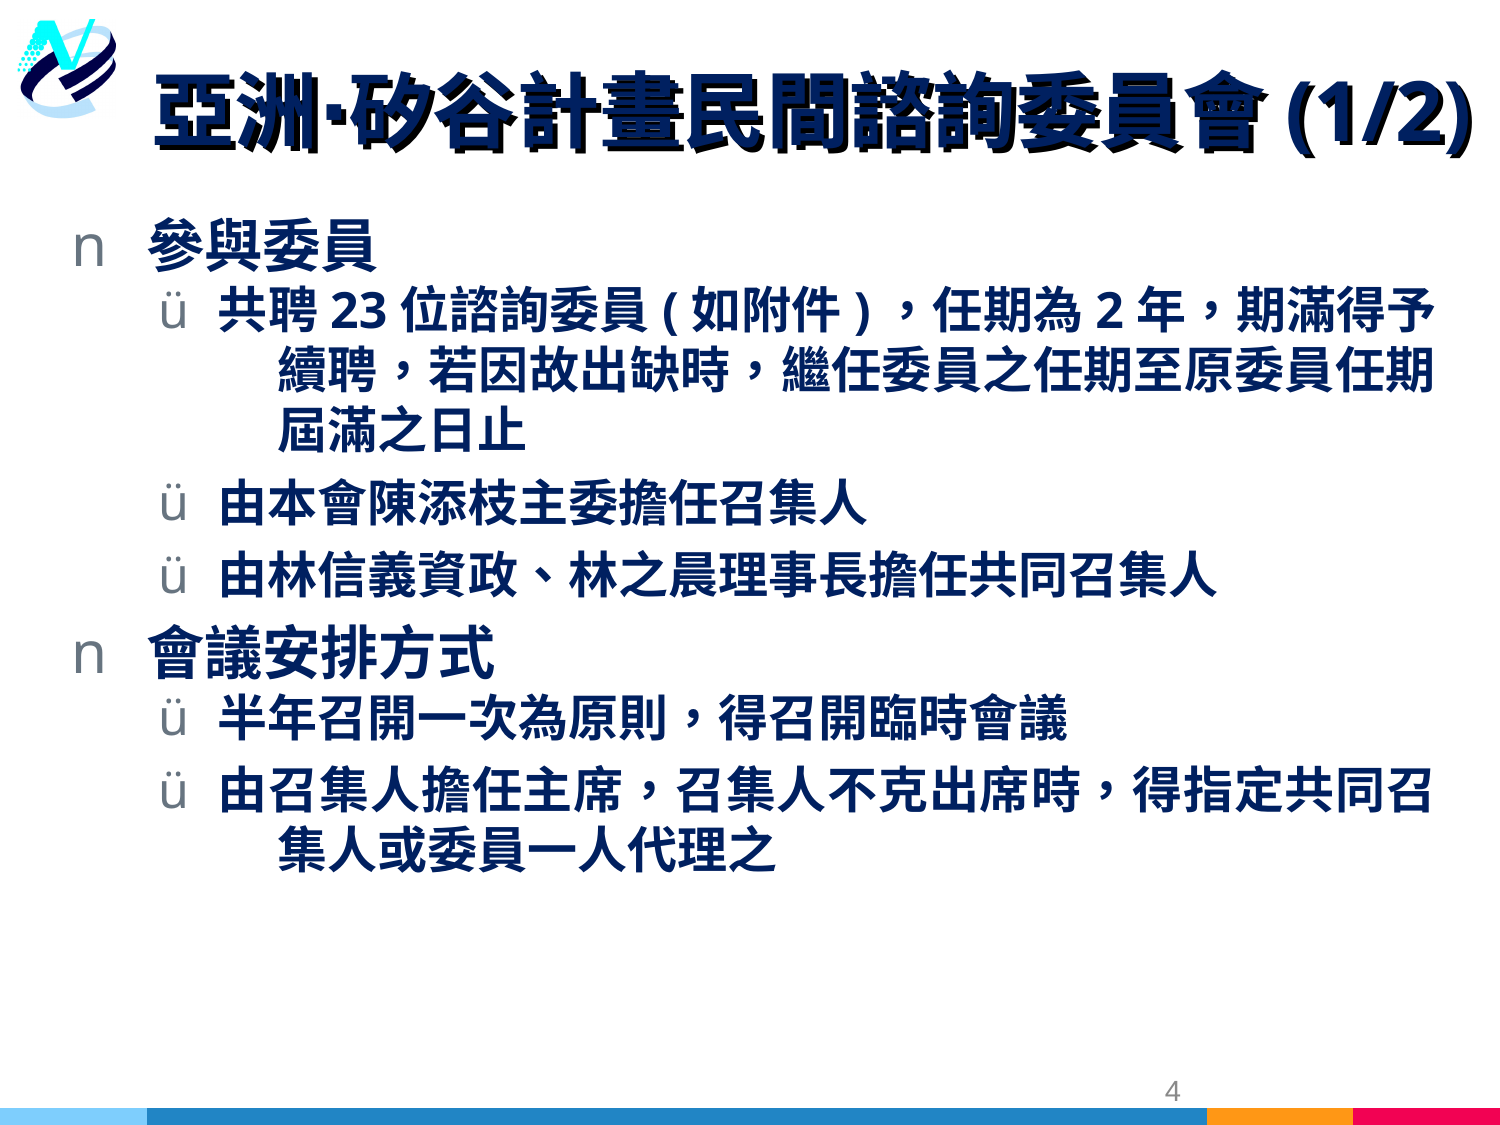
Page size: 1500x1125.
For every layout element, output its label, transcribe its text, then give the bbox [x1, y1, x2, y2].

list 參與委員 共聘23位諮詢委員(如附件)，任期為2年，期滿得予續聘，若因故出缺時，繼任委員之任期至原委員任期屆滿之日止 由本會陳添枝主委擔任召集人 由林信義資政、林之晨理事長擔任共同召集人 會議安排方式 半年召開一次為原則，得召開臨時會議 由召集人擔任主席，召集人不克出席時，得指定共同召集人或委員一人代理之 [55, 193, 1452, 972]
title 亞洲∙矽谷計畫民間諮詢委員會(1/2) [123, 0, 1500, 216]
text_box 3 [1149, 1065, 1500, 1125]
